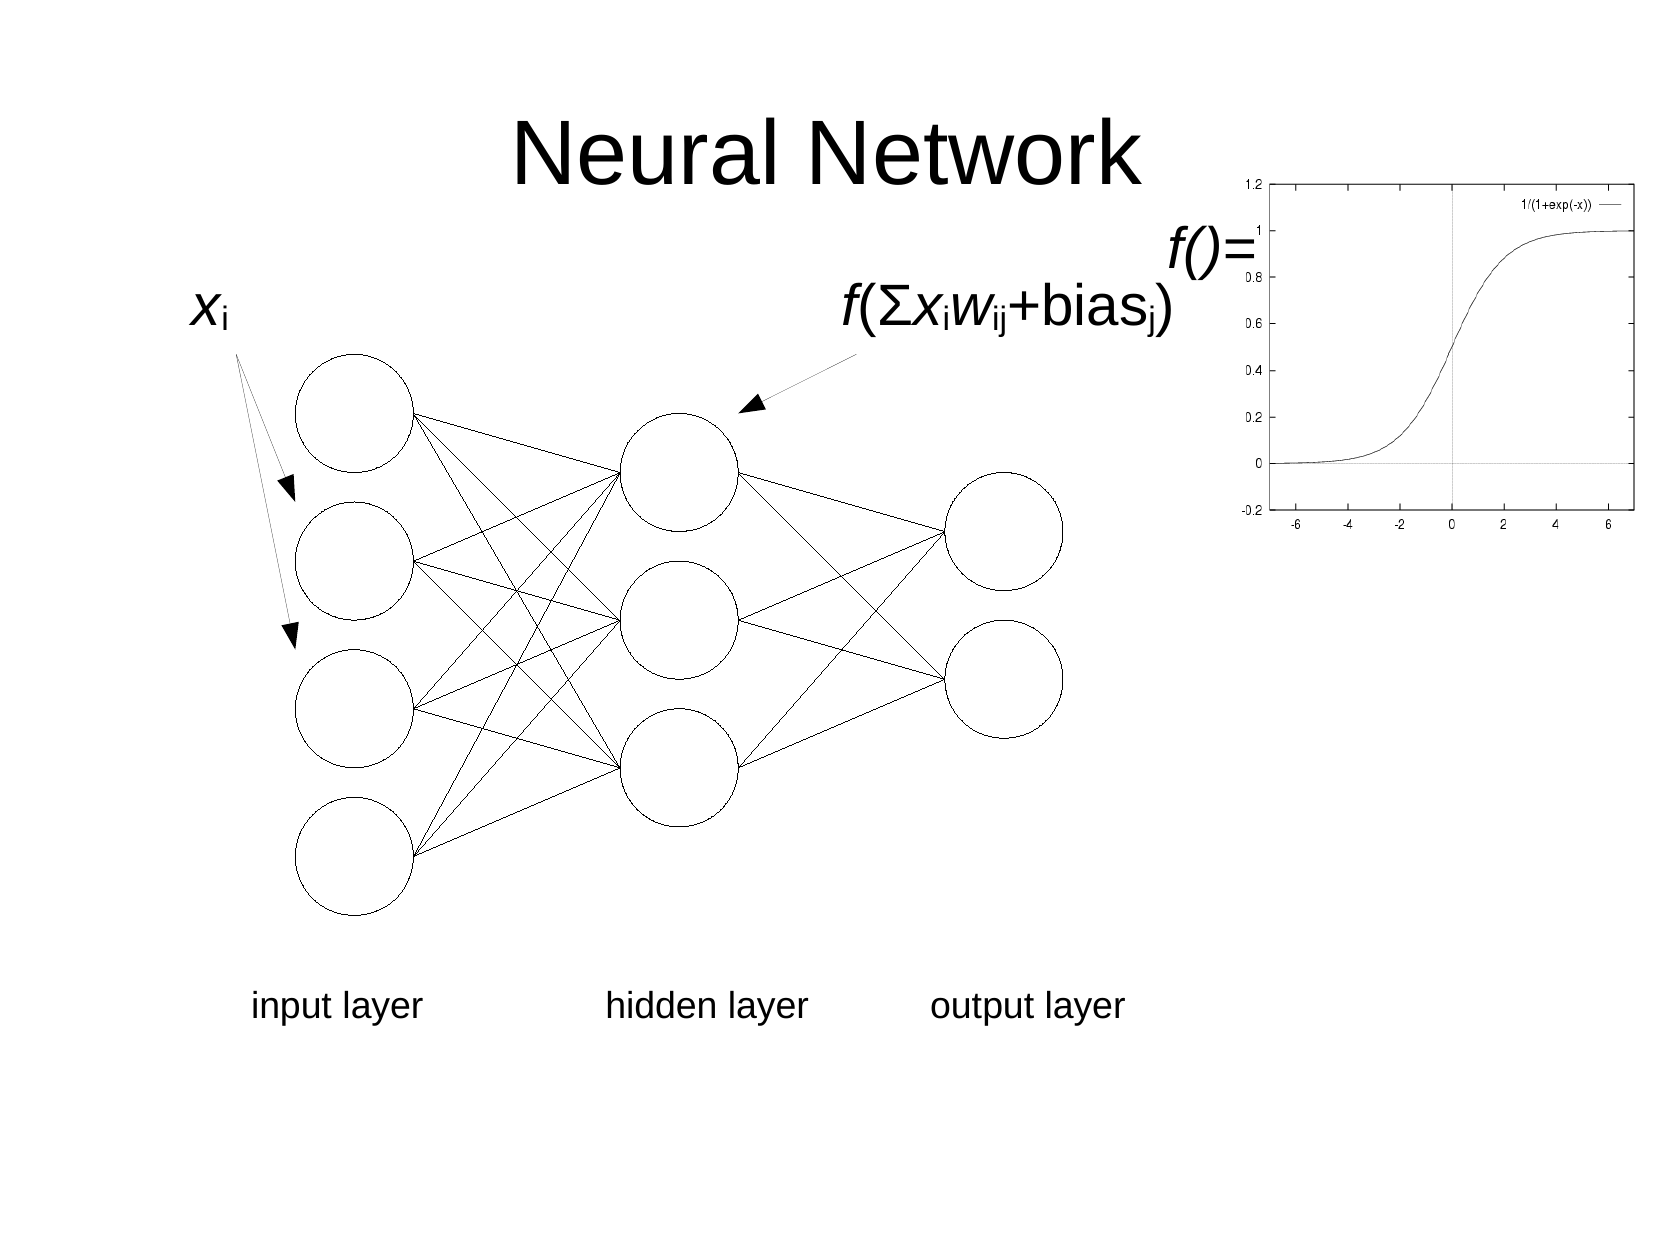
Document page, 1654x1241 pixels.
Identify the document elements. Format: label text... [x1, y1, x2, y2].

text_box f(Σxiwij+biasj) [826, 265, 1191, 384]
title Neural Network [82, 56, 1571, 250]
picture [1210, 177, 1654, 532]
text_box xi [239, 365, 247, 384]
text_box xi [177, 265, 296, 384]
text_box f()= [1152, 208, 1272, 289]
text_box hidden layer [590, 976, 824, 1034]
text_box input layer [236, 976, 439, 1034]
text_box output layer [915, 976, 1141, 1034]
